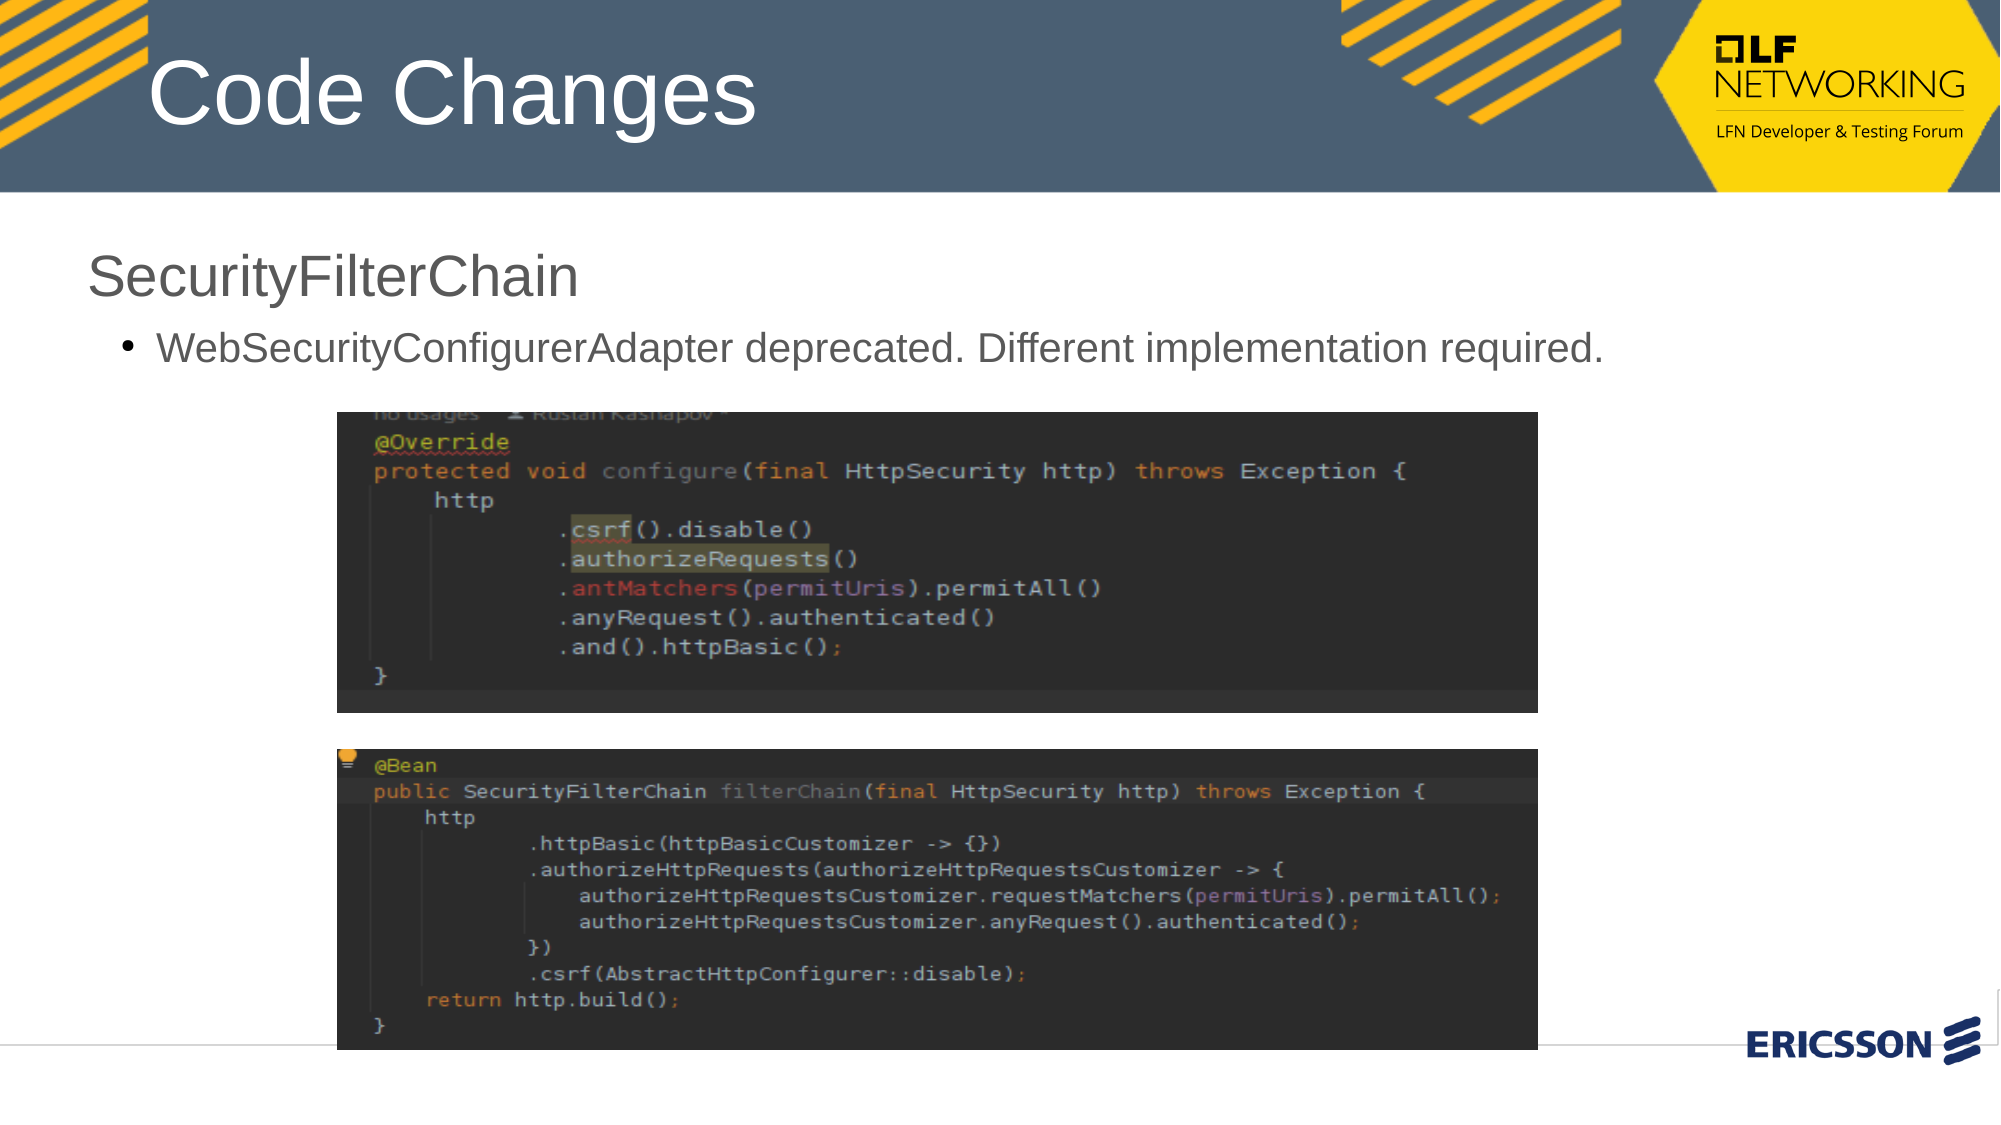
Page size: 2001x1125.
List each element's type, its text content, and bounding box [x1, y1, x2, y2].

title Code Changes [132, 2, 1650, 188]
list SecurityFilterChain WebSecurityConfigurerAdapter deprecated. Different implementation required. [34, 238, 1954, 1014]
picture [0, 0, 2000, 1116]
